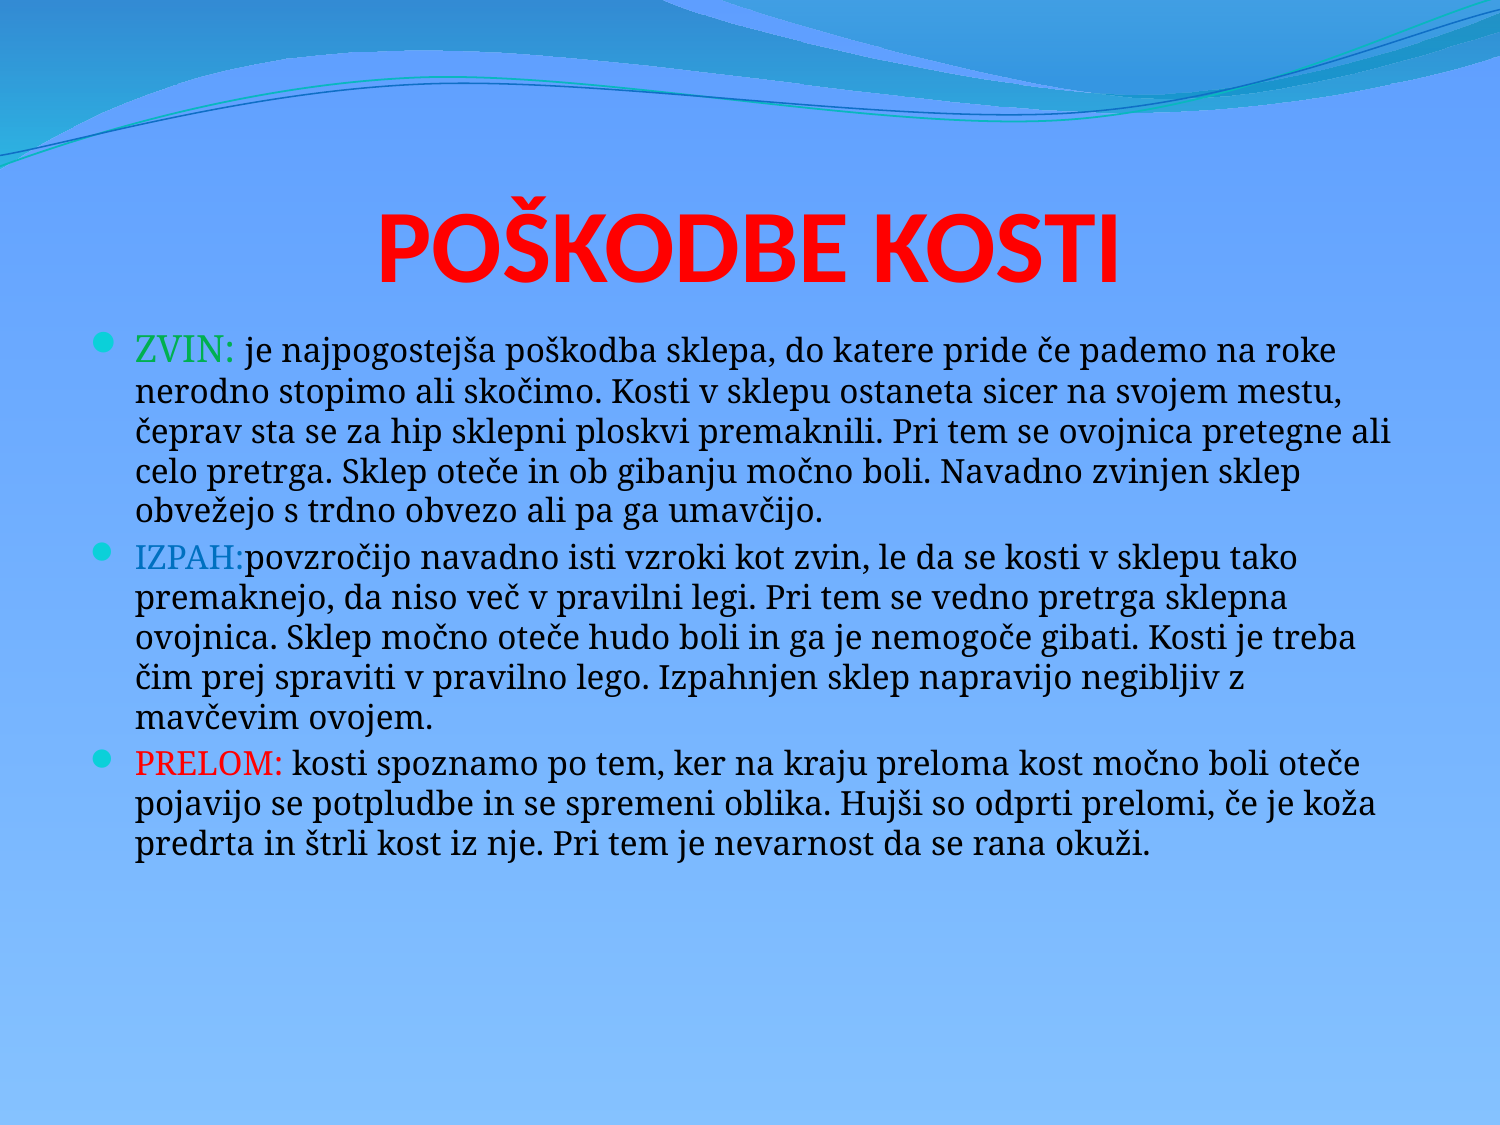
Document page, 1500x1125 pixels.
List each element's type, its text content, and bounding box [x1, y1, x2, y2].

title POŠKODBE KOSTI [75, 115, 1425, 304]
list ZVIN: je najpogostejša poškodba sklepa, do katere pride če pademo na roke nerodno stopimo ali skočimo. Kosti v sklepu ostaneta sicer na svojem mestu, čeprav sta se za hip sklepni ploskvi premaknili. Pri tem se ovojnica pretegne ali celo pretrga. Sklep oteče in ob gibanju močno boli. Navadno zvinjen sklep obvežejo s trdno obvezo ali pa ga umavčijo. IZPAH:povzročijo navadno isti vzroki kot zvin, le da se kosti v sklepu tako premaknejo, da niso več v pravilni legi. Pri tem se vedno pretrga sklepna ovojnica. Sklep močno oteče hudo boli in ga je nemogoče gibati. Kosti je treba čim prej spraviti v pravilno lego. Izpahnjen sklep napravijo negibljiv z mavčevim ovojem. PRELOM: kosti spoznamo po tem, ker na kraju preloma kost močno boli oteče pojavijo se potpludbe in se spremeni oblika. Hujši so odprti prelomi, če je koža predrta in štrli kost iz nje. Pri tem je nevarnost da se rana okuži. [75, 317, 1425, 1038]
